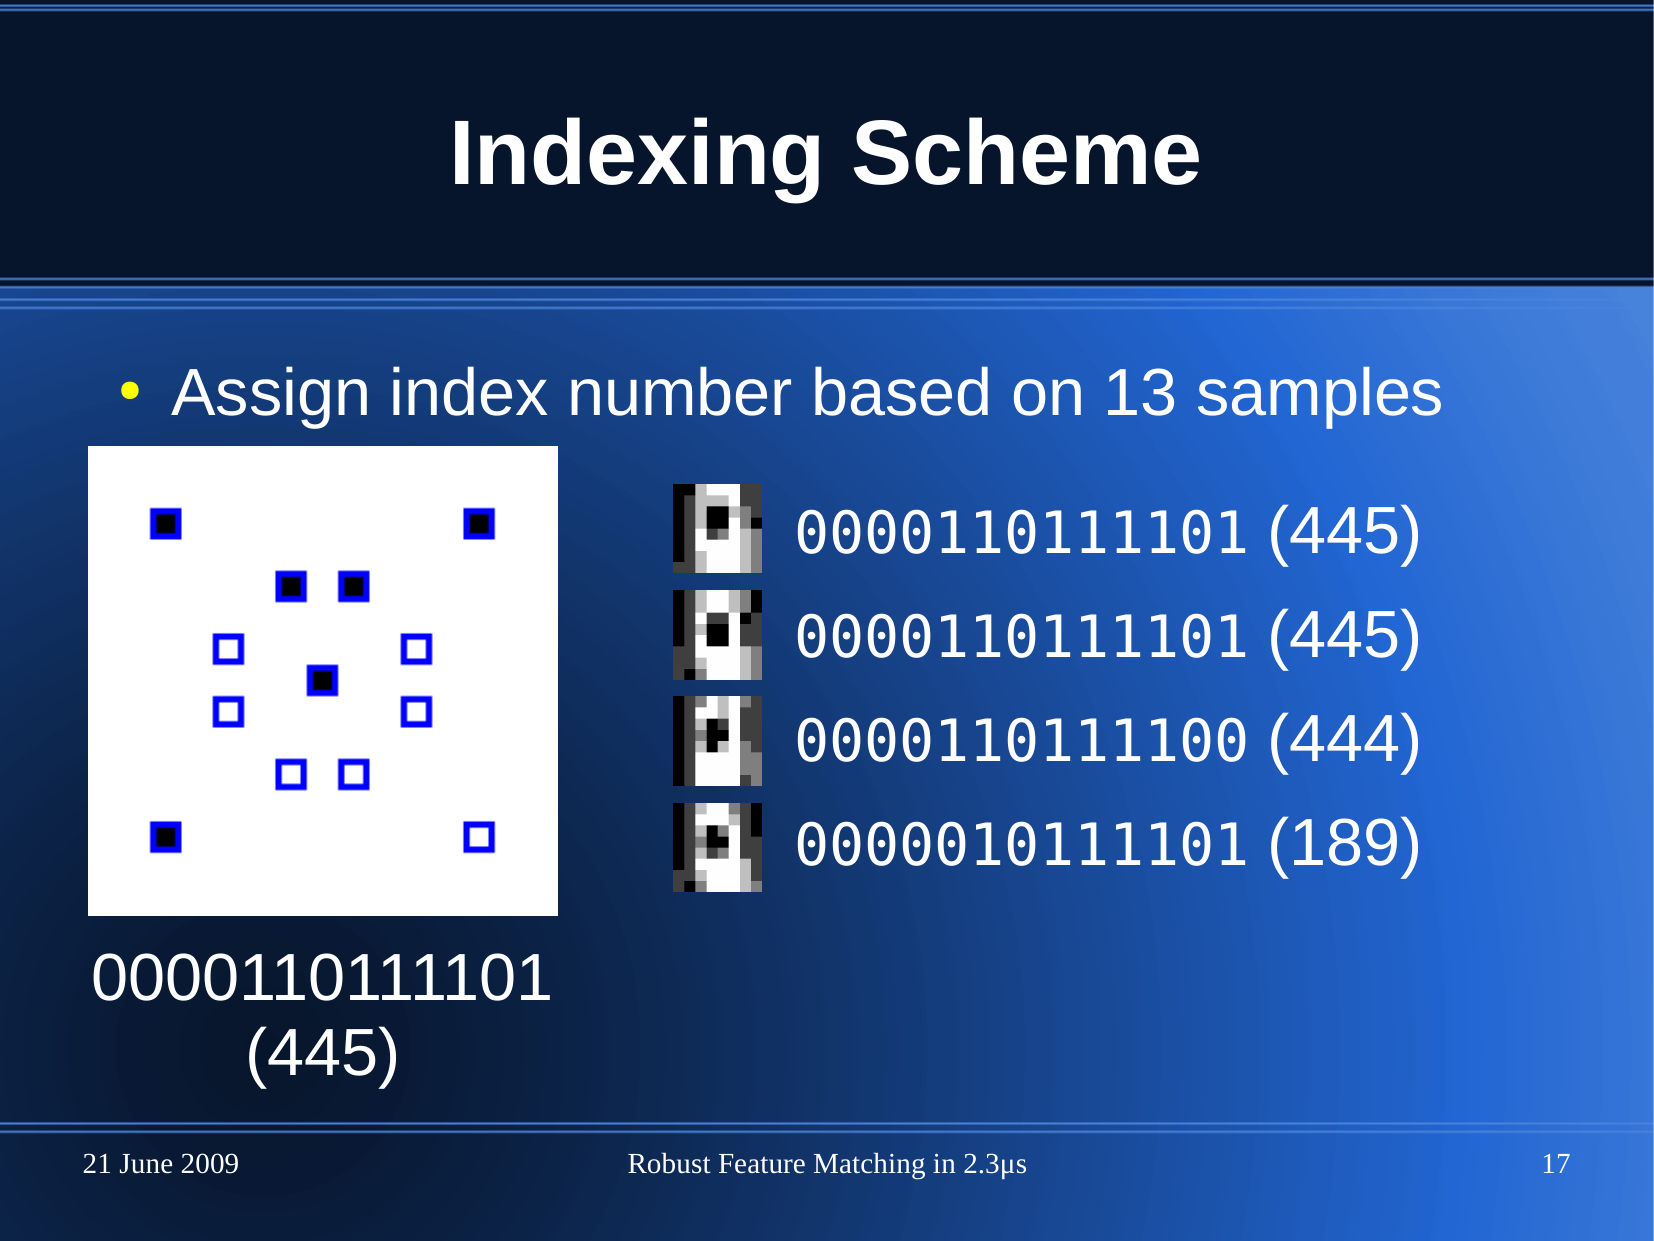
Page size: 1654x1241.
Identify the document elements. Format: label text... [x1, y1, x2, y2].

text_box 0000110111101 (445) 0000110111101 (445) 0000110111100 (444) 0000010111101 (189) [779, 485, 1447, 916]
text_box 0000110111101 (445) [76, 933, 591, 1098]
picture [0, 0, 1654, 1241]
title Indexing Scheme [82, 56, 1571, 250]
list Assign index number based on 13 samples [82, 355, 1571, 1159]
